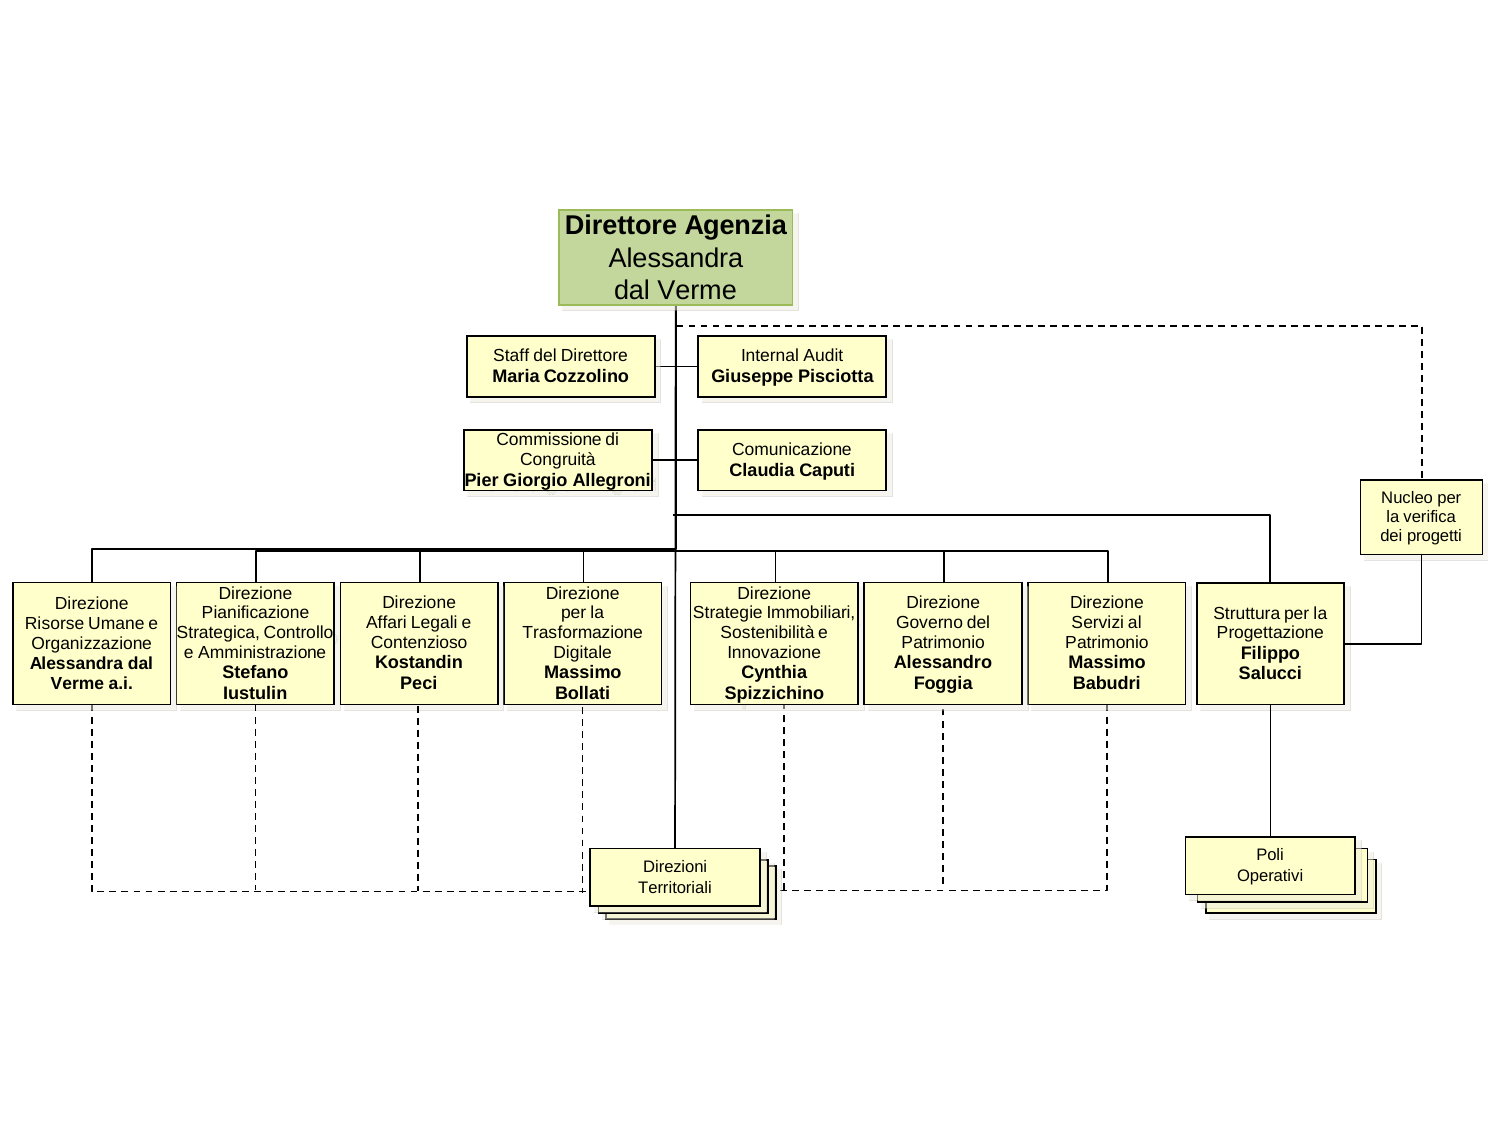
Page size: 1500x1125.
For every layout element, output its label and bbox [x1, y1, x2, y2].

picture [11, 200, 1489, 925]
